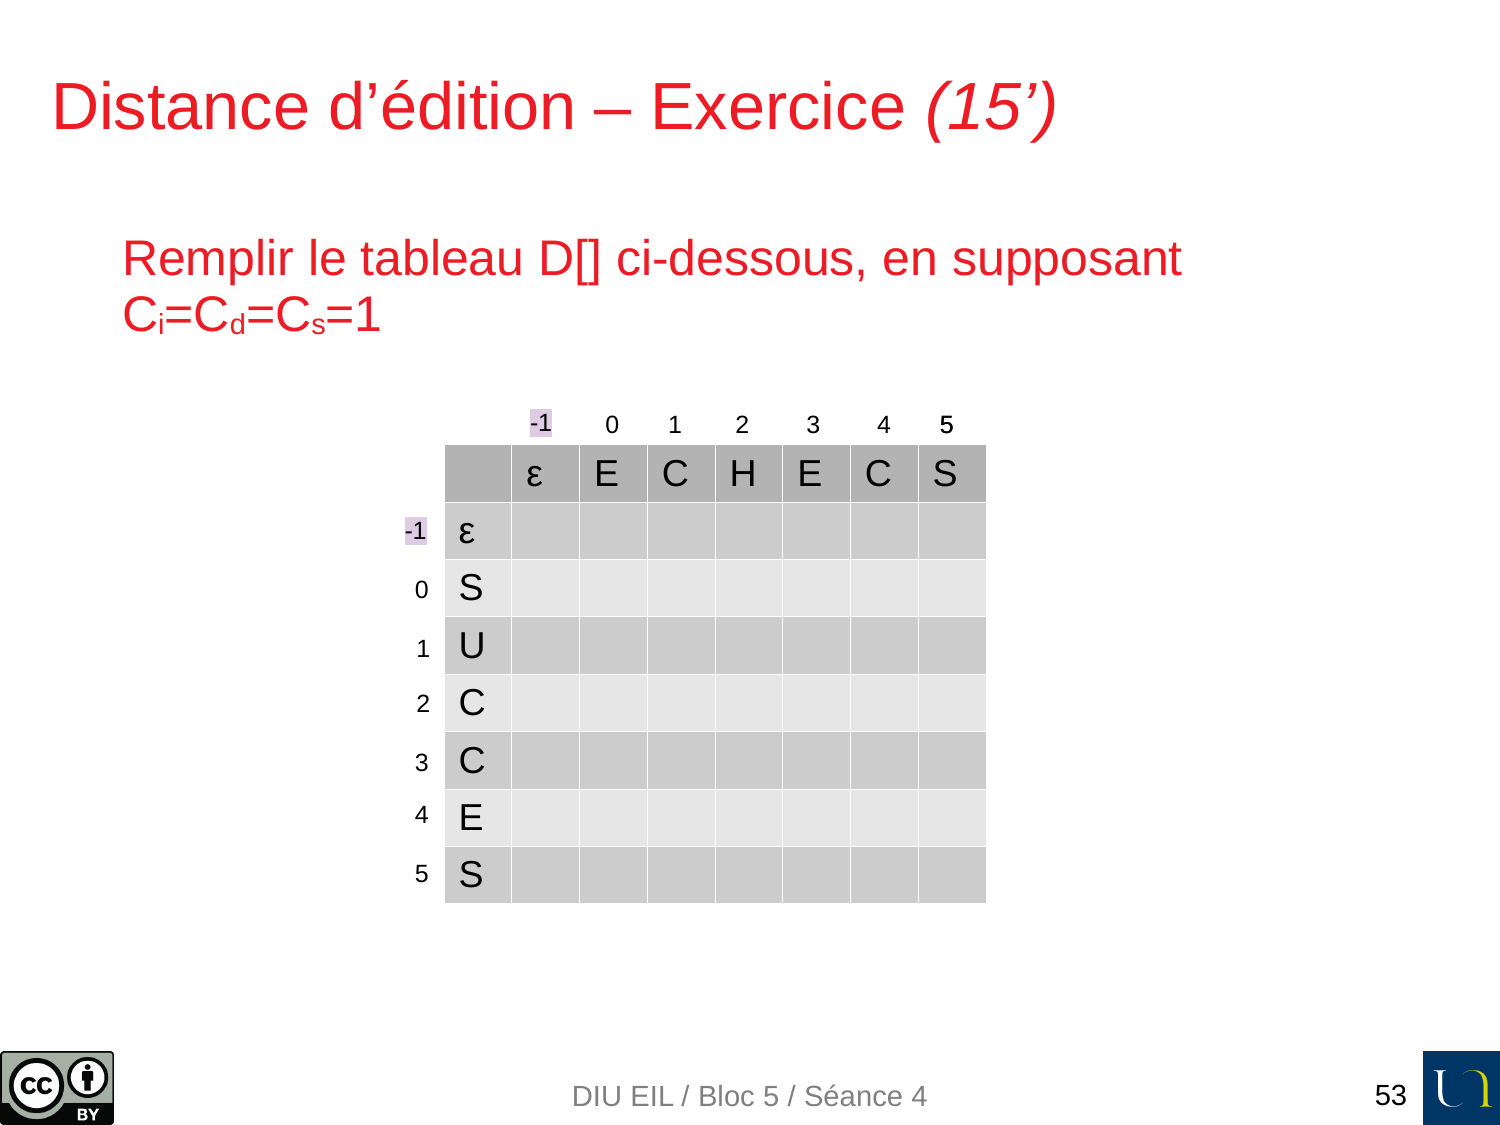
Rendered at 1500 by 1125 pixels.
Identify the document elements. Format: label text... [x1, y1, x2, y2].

table_cell [851, 560, 918, 616]
title Distance d’édition – Exercice (15’) [51, 44, 1449, 170]
table_header E [783, 445, 850, 502]
text_box 0 [590, 403, 635, 446]
table_cell [919, 732, 986, 789]
picture [1417, 1051, 1500, 1125]
table_cell [580, 732, 647, 789]
table_cell [783, 847, 850, 903]
table_cell [512, 790, 579, 846]
table_cell [851, 790, 918, 846]
table_cell [512, 560, 579, 616]
text_box -1 [515, 401, 568, 445]
list Remplir le tableau D[] ci-dessous, en supposant Ci=Cd=Cs=1 [51, 230, 1449, 1058]
text_box 1 [653, 403, 697, 446]
table_cell [919, 503, 986, 559]
text_box 5 [925, 403, 969, 446]
table_cell [783, 732, 850, 789]
table_cell [580, 560, 647, 616]
table_cell [783, 790, 850, 846]
table_cell [648, 732, 715, 789]
table_cell [716, 560, 782, 616]
table_cell S [445, 560, 511, 616]
text_box -1 [389, 509, 442, 553]
table_cell [851, 732, 918, 789]
picture [0, 1051, 114, 1125]
table_cell ε [445, 503, 511, 559]
table_cell [716, 675, 782, 731]
table_cell [648, 847, 715, 903]
table_cell [648, 503, 715, 559]
text_box 3 [791, 403, 836, 446]
table_header ε [512, 445, 579, 502]
table_cell [648, 675, 715, 731]
table_cell [783, 503, 850, 559]
text_box 2 [720, 403, 765, 446]
table_cell [919, 617, 986, 674]
table_cell [580, 847, 647, 903]
table_cell C [445, 732, 511, 789]
table_cell [851, 617, 918, 674]
text_box 2 [401, 682, 446, 726]
table_cell [512, 847, 579, 903]
table_cell [716, 790, 782, 846]
table_cell [580, 503, 647, 559]
table_cell [851, 503, 918, 559]
table_cell [919, 560, 986, 616]
table_cell [716, 732, 782, 789]
text_box 4 [862, 403, 906, 446]
table_cell E [445, 790, 511, 846]
text_box 0 [400, 568, 444, 612]
table_header S [919, 445, 986, 502]
table_header [445, 445, 511, 502]
table_cell [851, 847, 918, 903]
table_cell [648, 790, 715, 846]
table_cell [580, 617, 647, 674]
table_header C [851, 445, 918, 502]
table_cell [716, 503, 782, 559]
text_box 3 [400, 741, 444, 785]
table_cell U [445, 617, 511, 674]
table_cell [716, 847, 782, 903]
table_cell [919, 847, 986, 903]
text_box 5 [400, 852, 444, 896]
table_cell [580, 790, 647, 846]
table_cell [512, 675, 579, 731]
table_cell S [445, 847, 511, 903]
table_cell [919, 675, 986, 731]
text_box 4 [400, 793, 444, 837]
table_cell [783, 617, 850, 674]
table_cell [648, 617, 715, 674]
table_cell [851, 675, 918, 731]
table_header C [648, 445, 715, 502]
table_cell [512, 732, 579, 789]
table_cell [512, 503, 579, 559]
table_cell [783, 560, 850, 616]
text_box 1 [401, 627, 446, 671]
table_cell [783, 675, 850, 731]
table_cell [648, 560, 715, 616]
table_cell [716, 617, 782, 674]
table_cell [580, 675, 647, 731]
table_cell C [445, 675, 511, 731]
table_cell [919, 790, 986, 846]
table_header H [716, 445, 782, 502]
table_cell [512, 617, 579, 674]
table_header E [580, 445, 647, 502]
